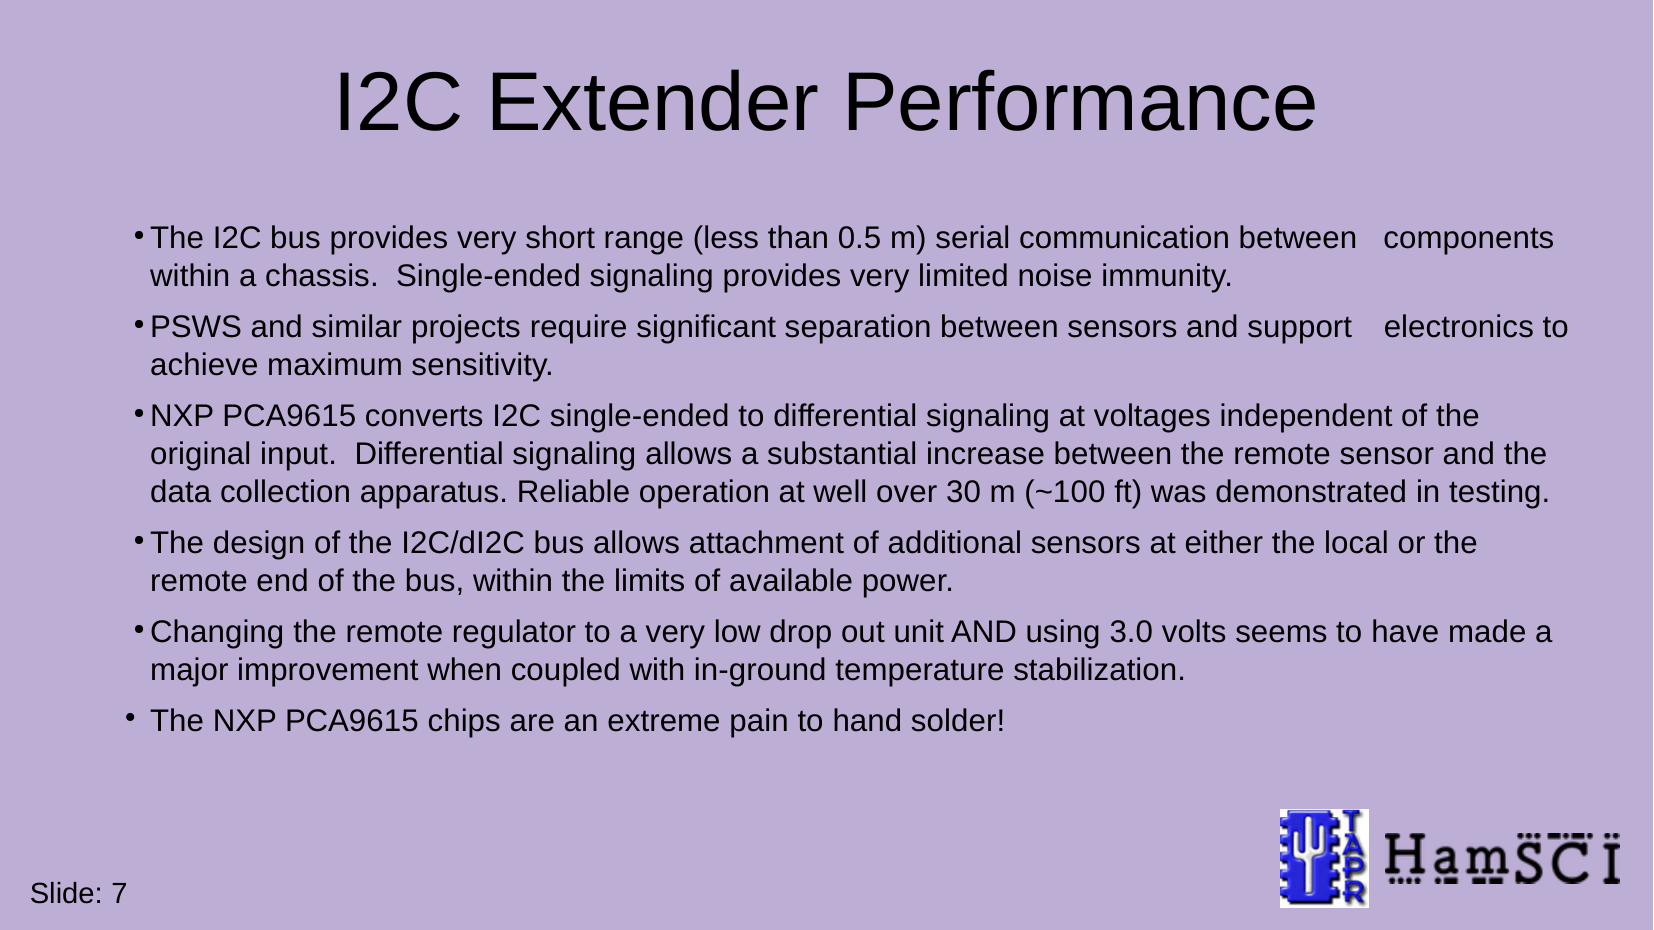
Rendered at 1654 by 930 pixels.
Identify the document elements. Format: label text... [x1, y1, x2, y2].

picture [1280, 809, 1369, 908]
text_box I2C Extender Performance [82, 44, 1571, 151]
text_box The I2C bus provides very short range (less than 0.5 m) serial communication between components within a chassis. Single-ended signaling provides very limited noise immunity. PSWS and similar projects require significant separation between sensors and support electronics to achieve maximum sensitivity. NXP PCA9615 converts I2C single-ended to differential signaling at voltages independent of the original input. Differential signaling allows a substantial increase between the remote sensor and the data collection apparatus. Reliable operation at well over 30 m (~100 ft) was demonstrated in testing. The design of the I2C/dI2C bus allows attachment of additional sensors at either the local or the remote end of the bus, within the limits of available power. Changing the remote regulator to a very low drop out unit AND using 3.0 volts seems to have made a major improvement when coupled with in-ground temperature stabilization. The NXP PCA9615 chips are an extreme pain to hand solder! [116, 217, 1570, 757]
picture [1385, 833, 1620, 884]
